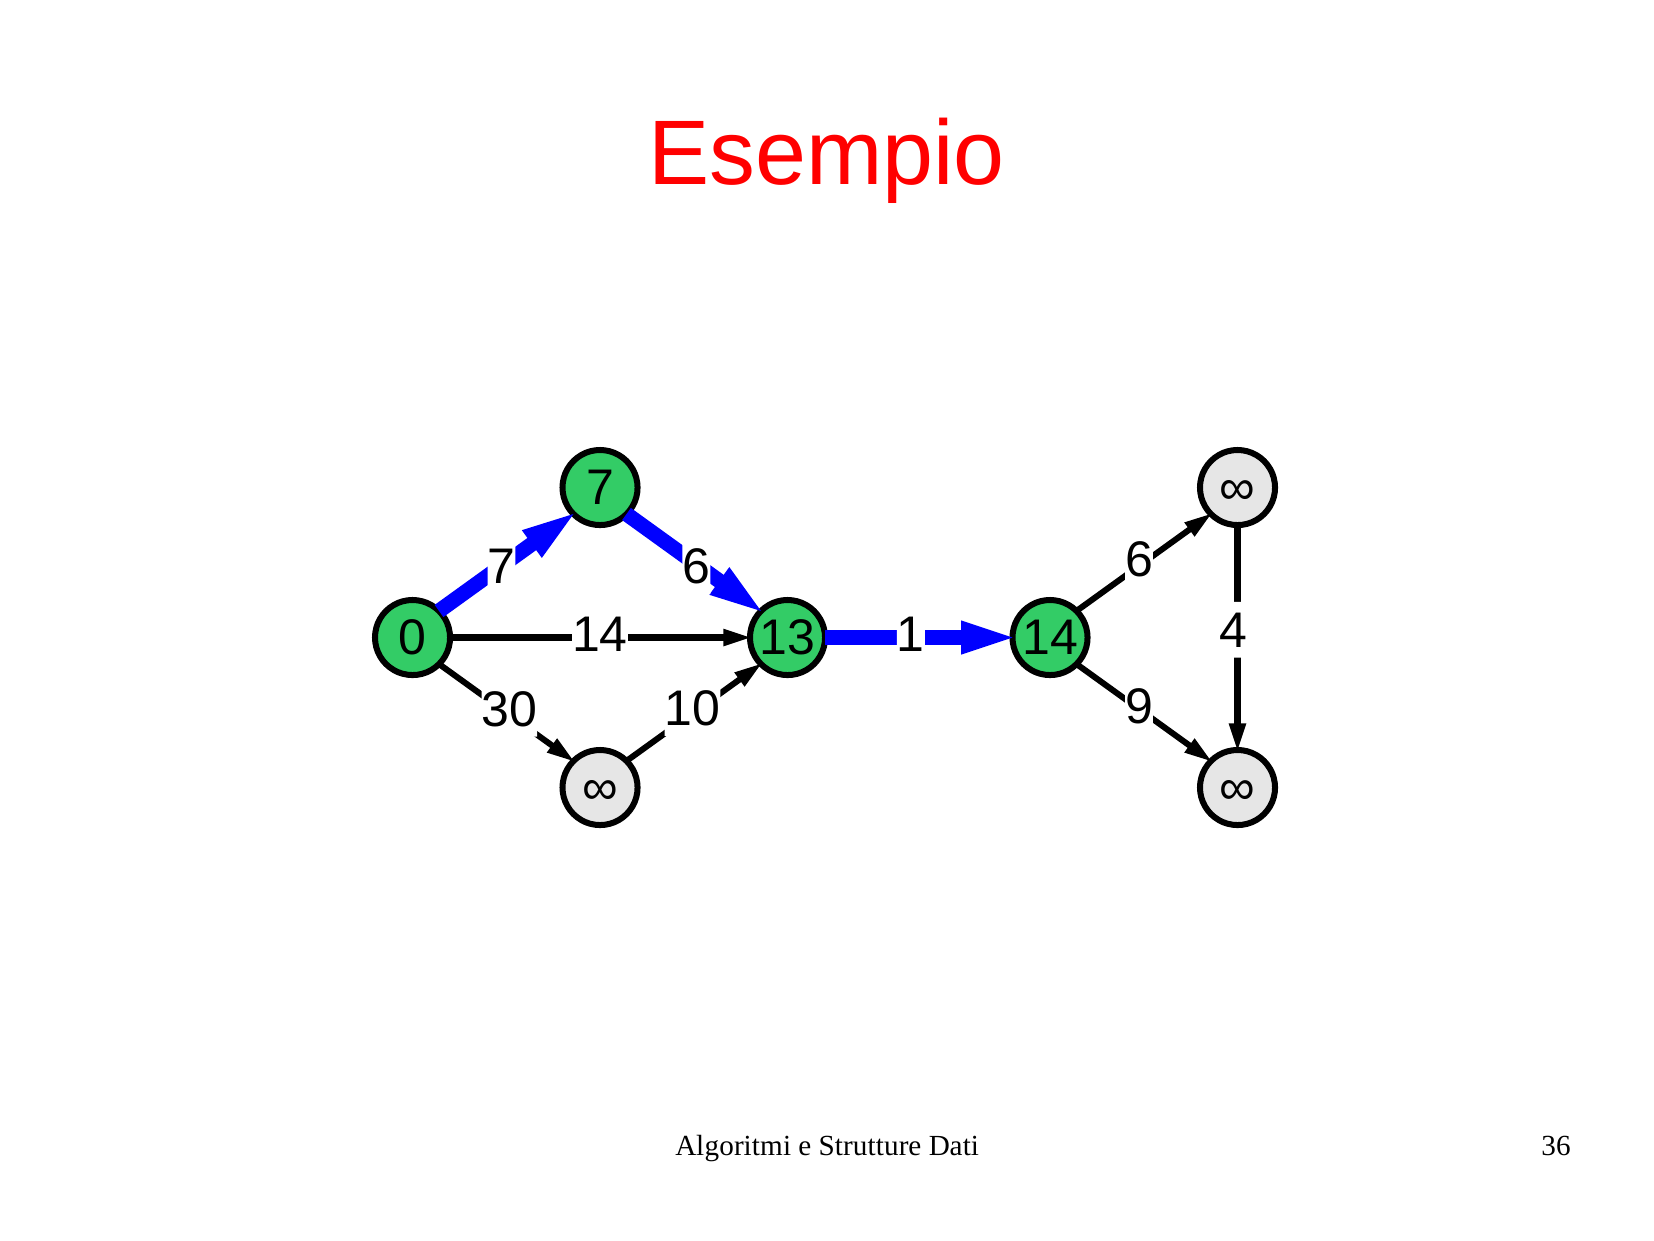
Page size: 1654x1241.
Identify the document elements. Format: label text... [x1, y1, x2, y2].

text_box 10 [664, 680, 721, 736]
text_box 14 [1012, 600, 1088, 676]
text_box 30 [481, 680, 538, 737]
text_box ∞ [1200, 750, 1276, 826]
text_box 7 [562, 450, 638, 526]
text_box 4 [1219, 601, 1248, 658]
text_box 14 [572, 605, 628, 662]
text_box 0 [375, 600, 450, 676]
title Esempio [82, 49, 1571, 257]
text_box ∞ [1200, 450, 1276, 525]
text_box 7 [487, 538, 516, 595]
text_box ∞ [562, 750, 638, 826]
text_box 1 [896, 605, 925, 662]
text_box 13 [750, 600, 825, 676]
text_box 9 [1125, 678, 1153, 735]
text_box 6 [1125, 530, 1153, 587]
text_box 6 [682, 538, 711, 595]
